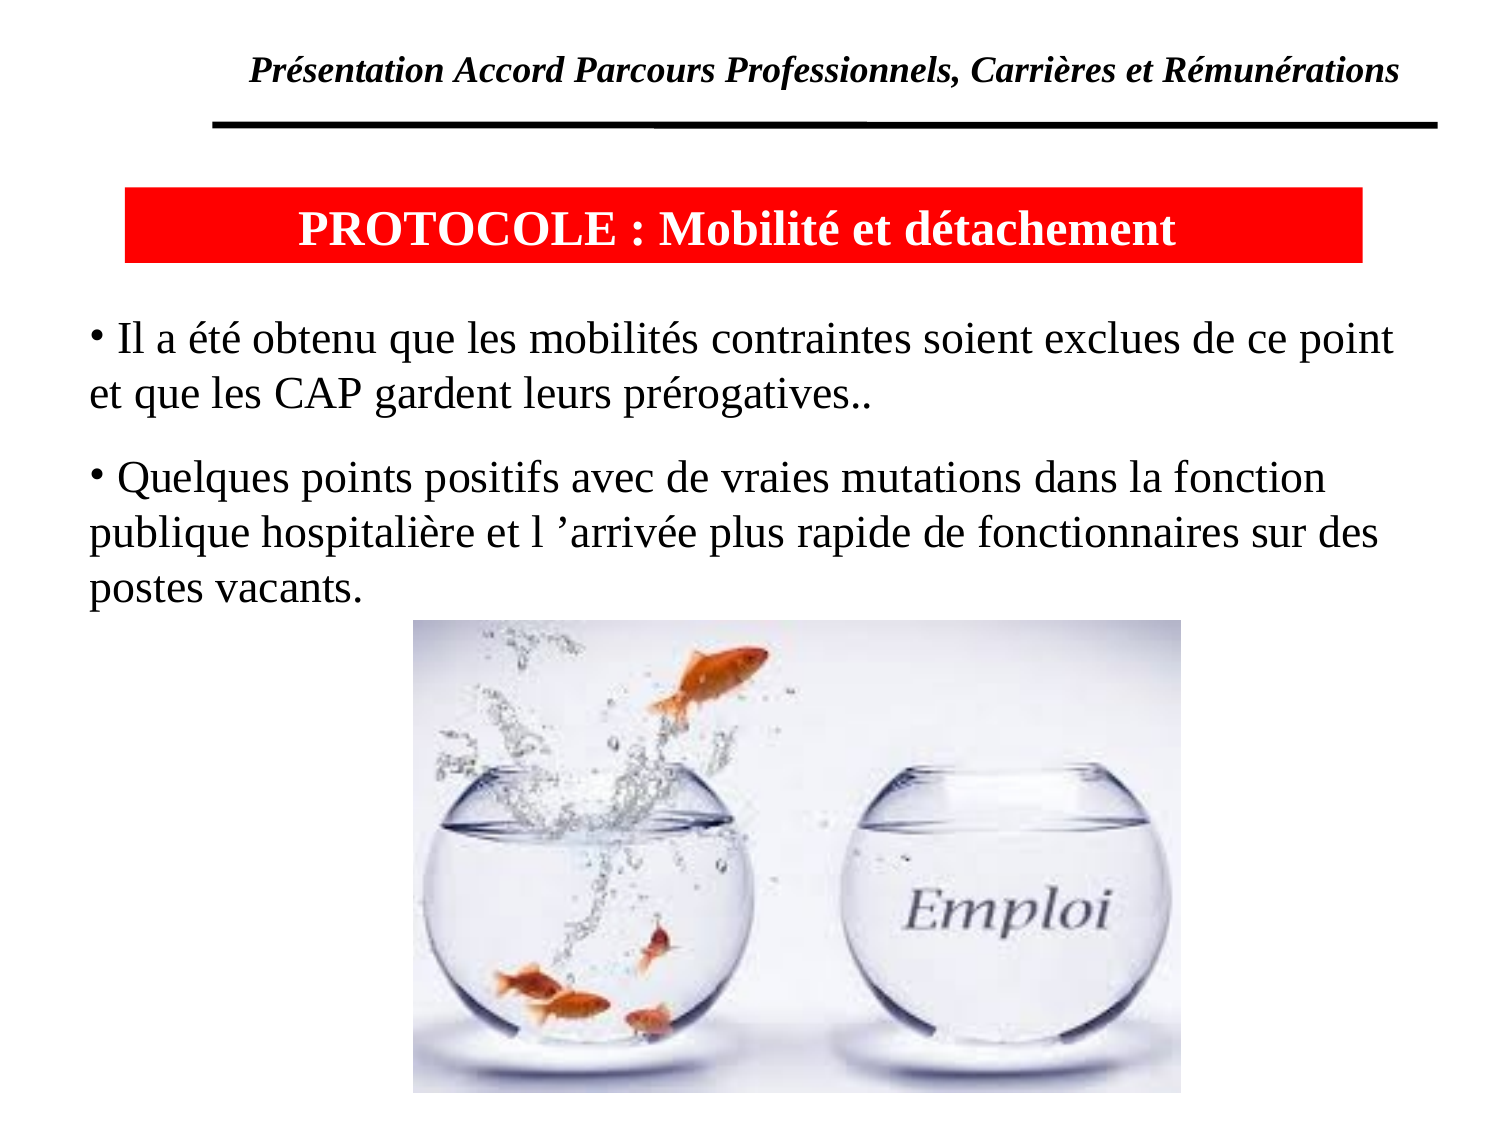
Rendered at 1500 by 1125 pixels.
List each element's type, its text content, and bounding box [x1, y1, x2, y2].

picture [413, 620, 1181, 1093]
text_box Présentation Accord Parcours Professionnels, Carrières et Rémunérations [174, 37, 1476, 100]
text_box PROTOCOLE : Mobilité et détachement [124, 187, 1363, 263]
text_box Il a été obtenu que les mobilités contraintes soient exclues de ce point et que les CAP gardent leurs prérogatives.. Quelques points positifs avec de vraies mutations dans la fonction publique hospitalière et l ’arrivée plus rapide de fonctionnaires sur des postes vacants. [74, 299, 1450, 619]
